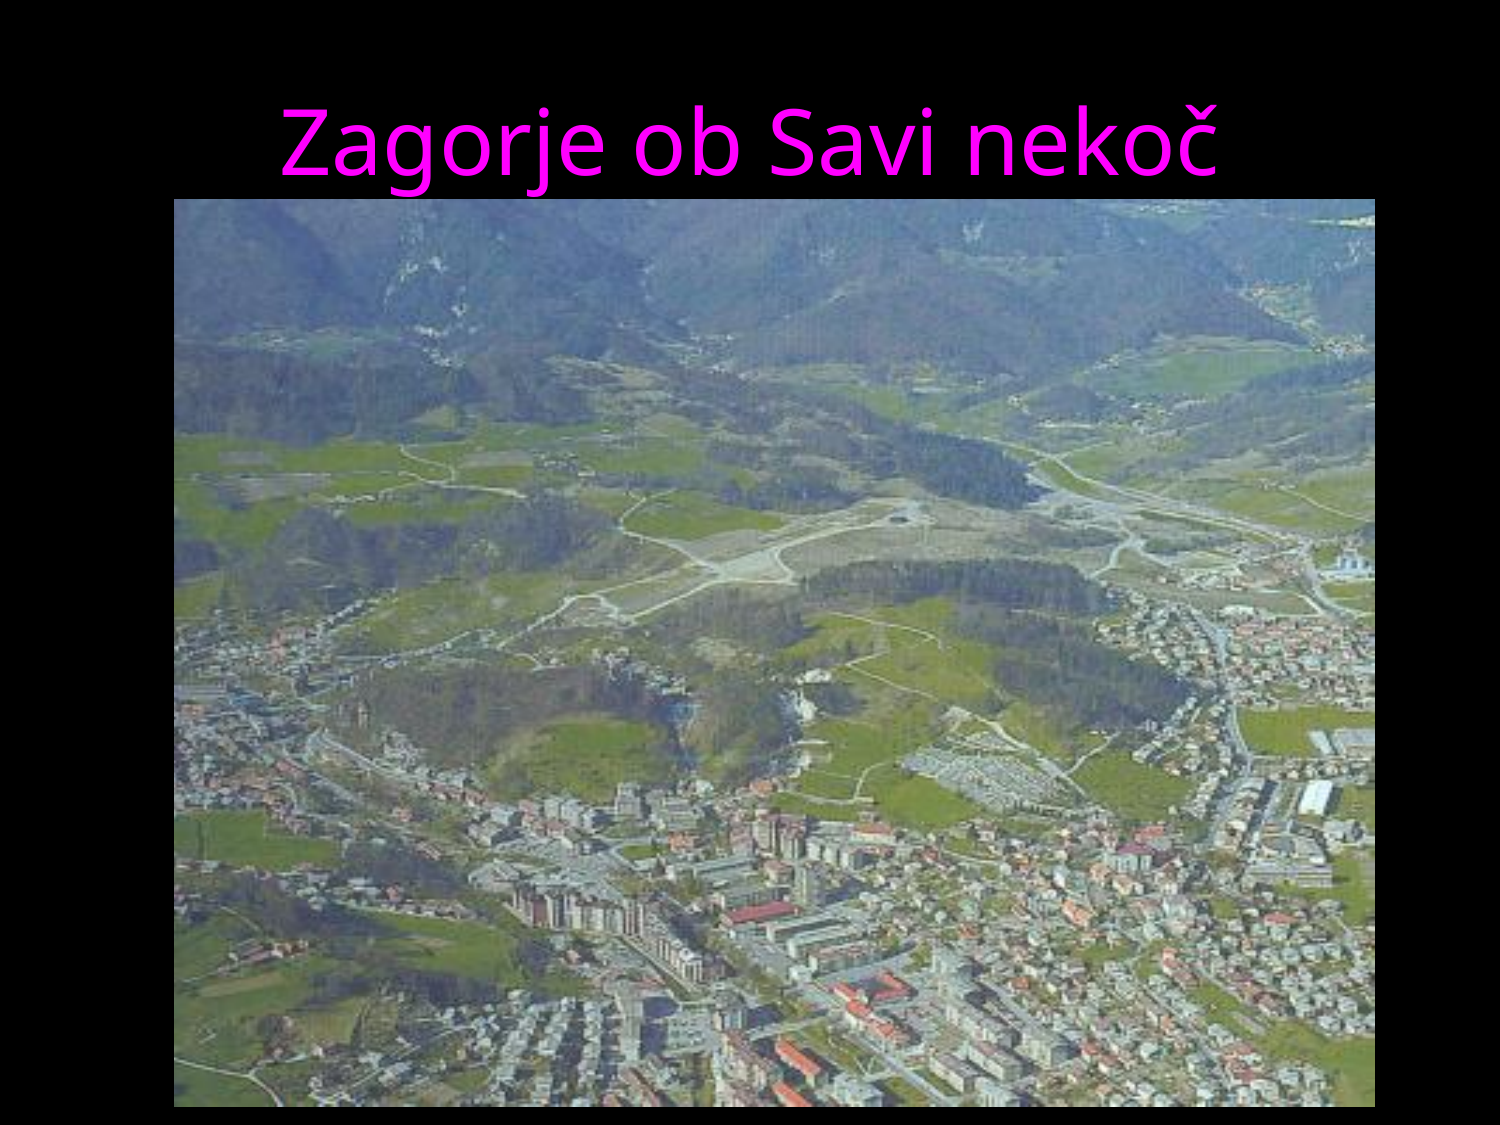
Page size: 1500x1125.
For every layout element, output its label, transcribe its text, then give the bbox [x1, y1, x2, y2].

title Zagorje ob Savi nekoč [75, 45, 1425, 233]
picture [174, 199, 1375, 1107]
